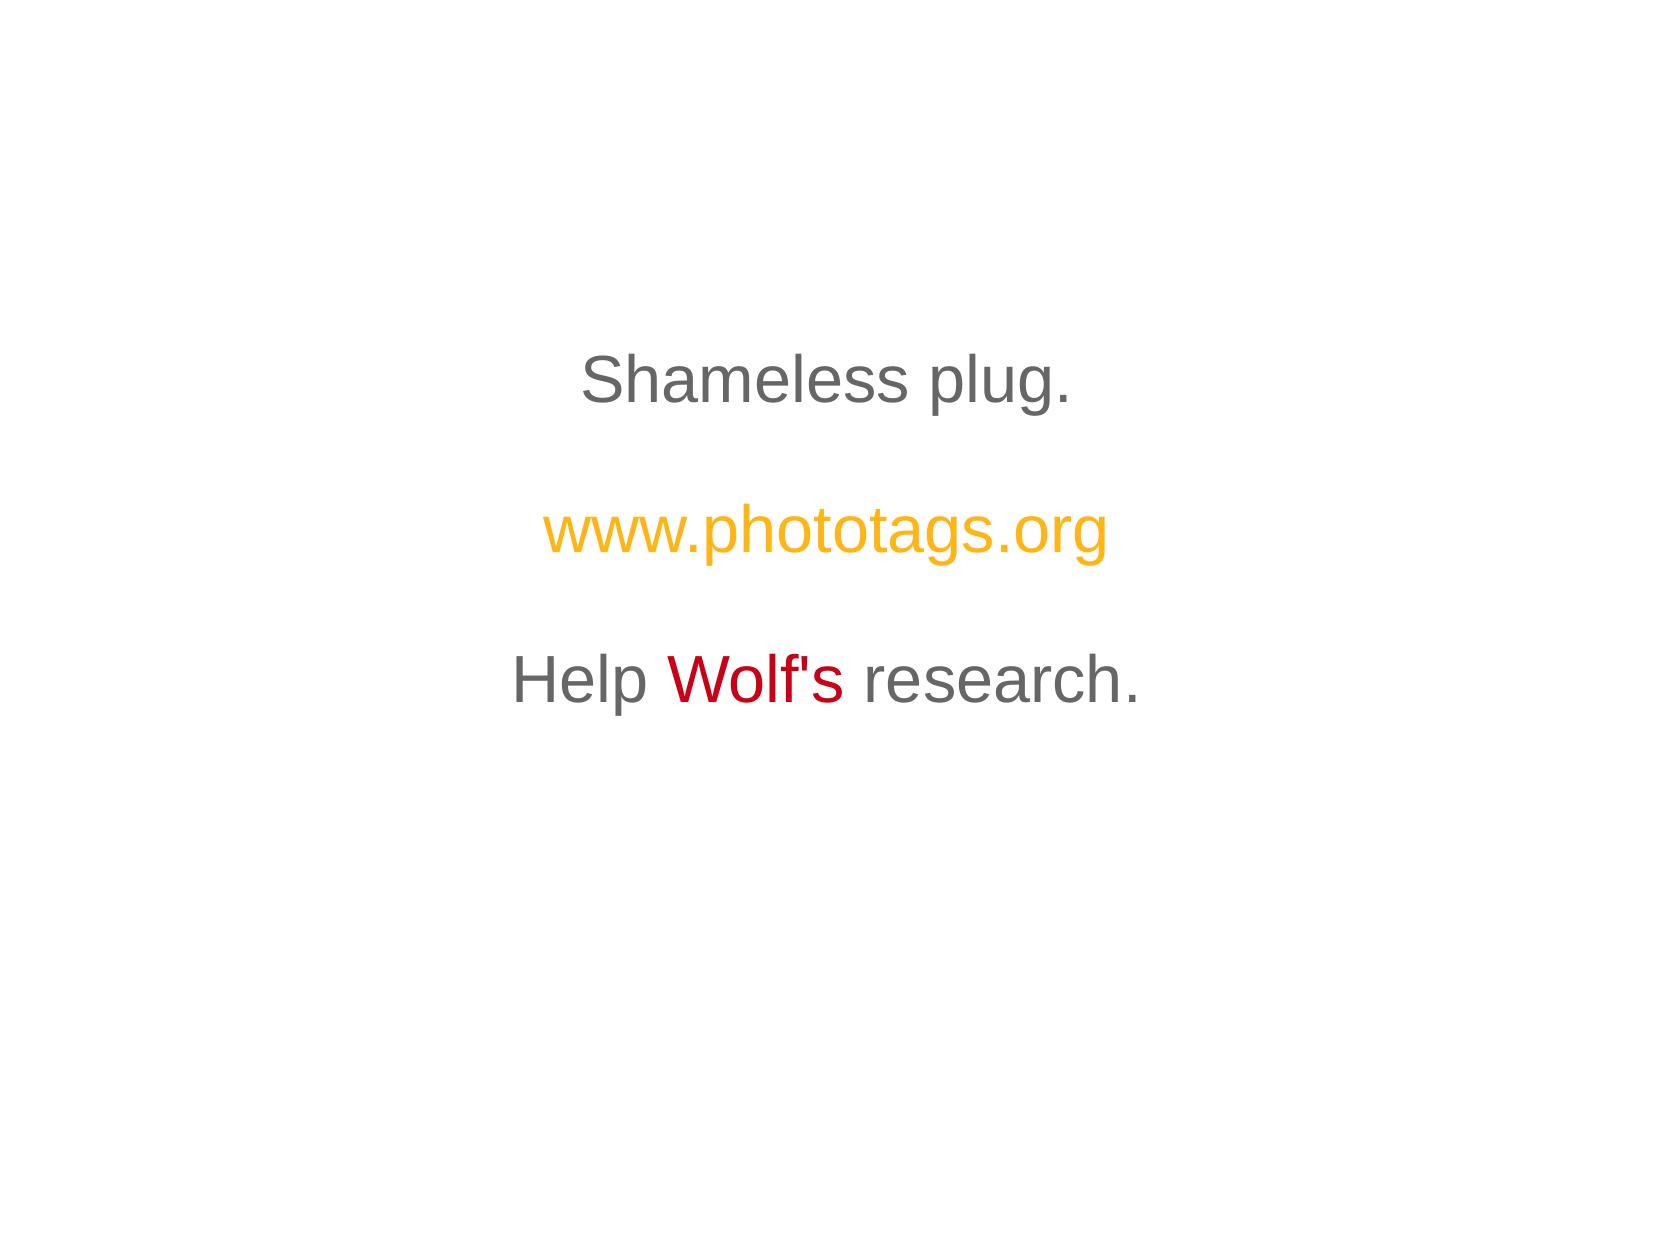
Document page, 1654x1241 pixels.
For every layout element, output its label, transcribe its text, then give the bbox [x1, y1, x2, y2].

subtitle Shameless plug. www.phototags.org Help Wolf's research. [82, 56, 1571, 1102]
